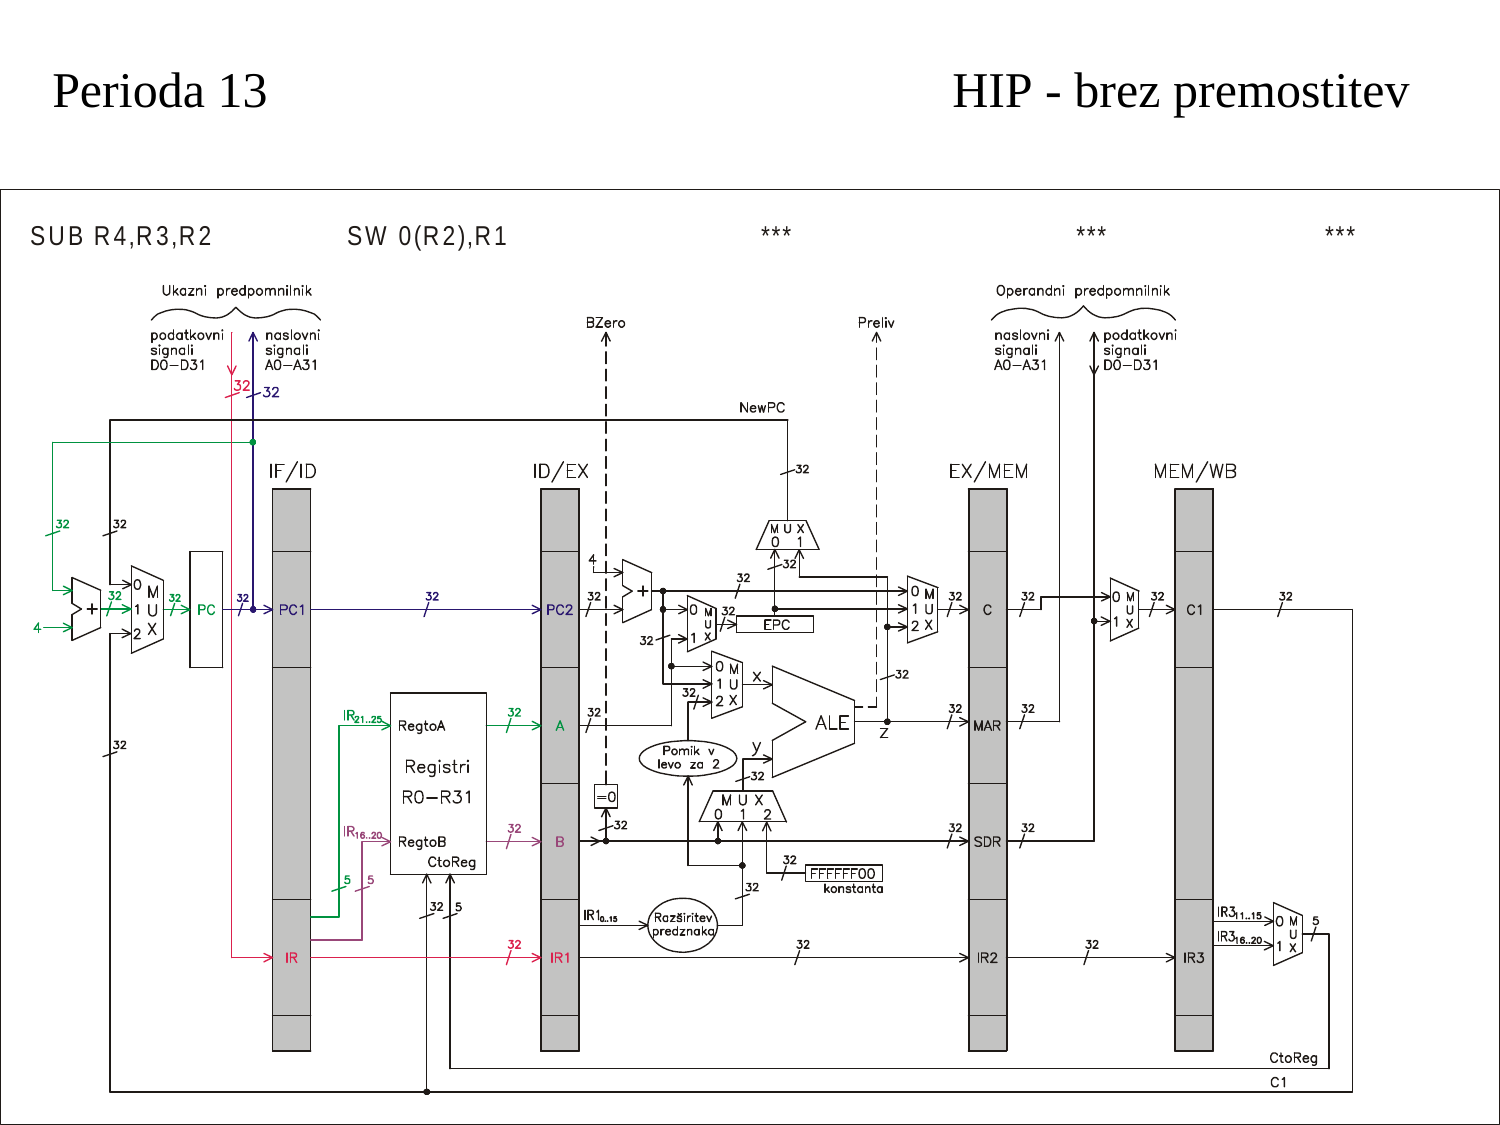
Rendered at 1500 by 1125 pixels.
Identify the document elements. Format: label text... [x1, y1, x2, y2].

text_box Perioda 13 HIP - brez premostitev [37, 49, 1476, 126]
picture [0, 188, 1500, 1125]
